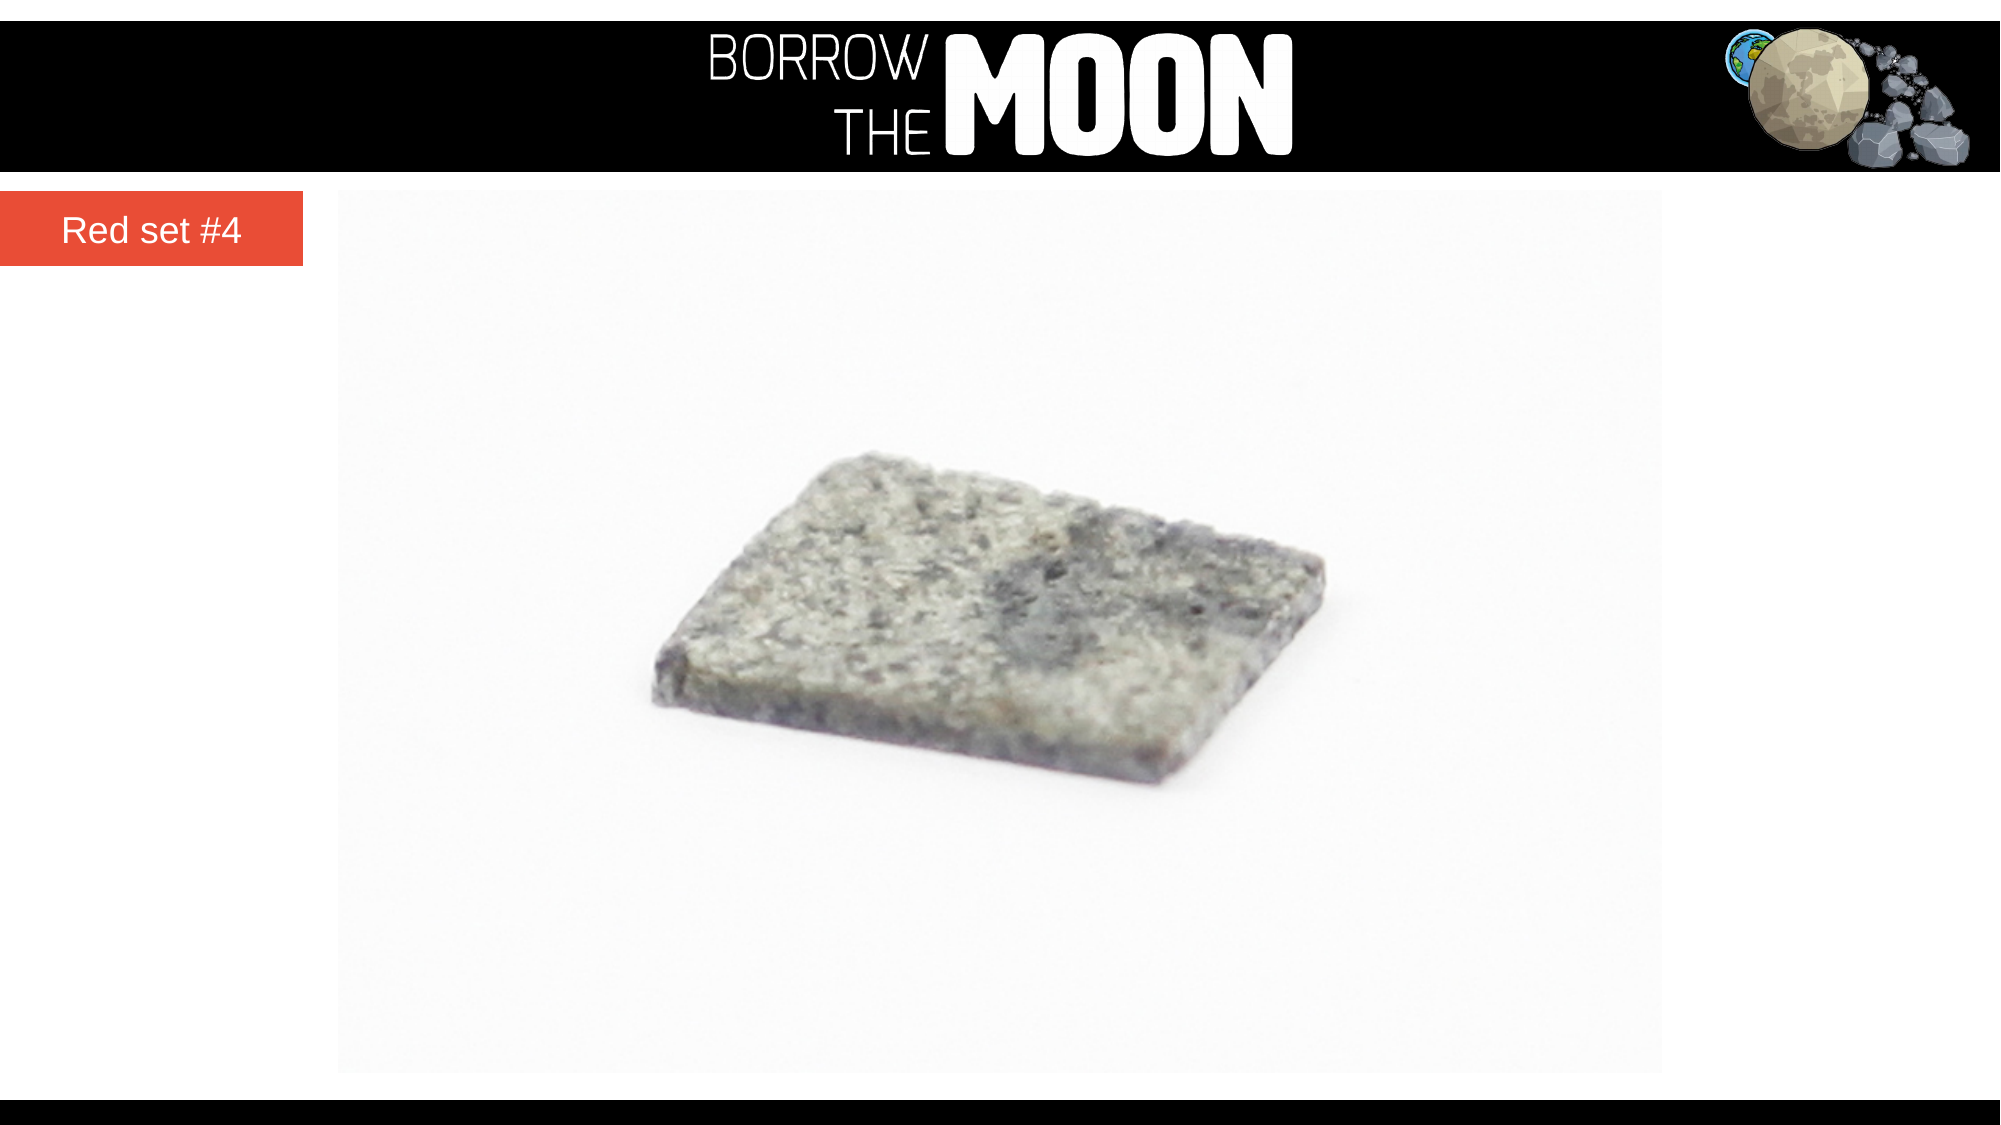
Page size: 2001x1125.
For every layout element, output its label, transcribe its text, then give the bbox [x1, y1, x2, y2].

picture [338, 190, 1662, 1073]
text_box Red set #4 [0, 191, 303, 266]
